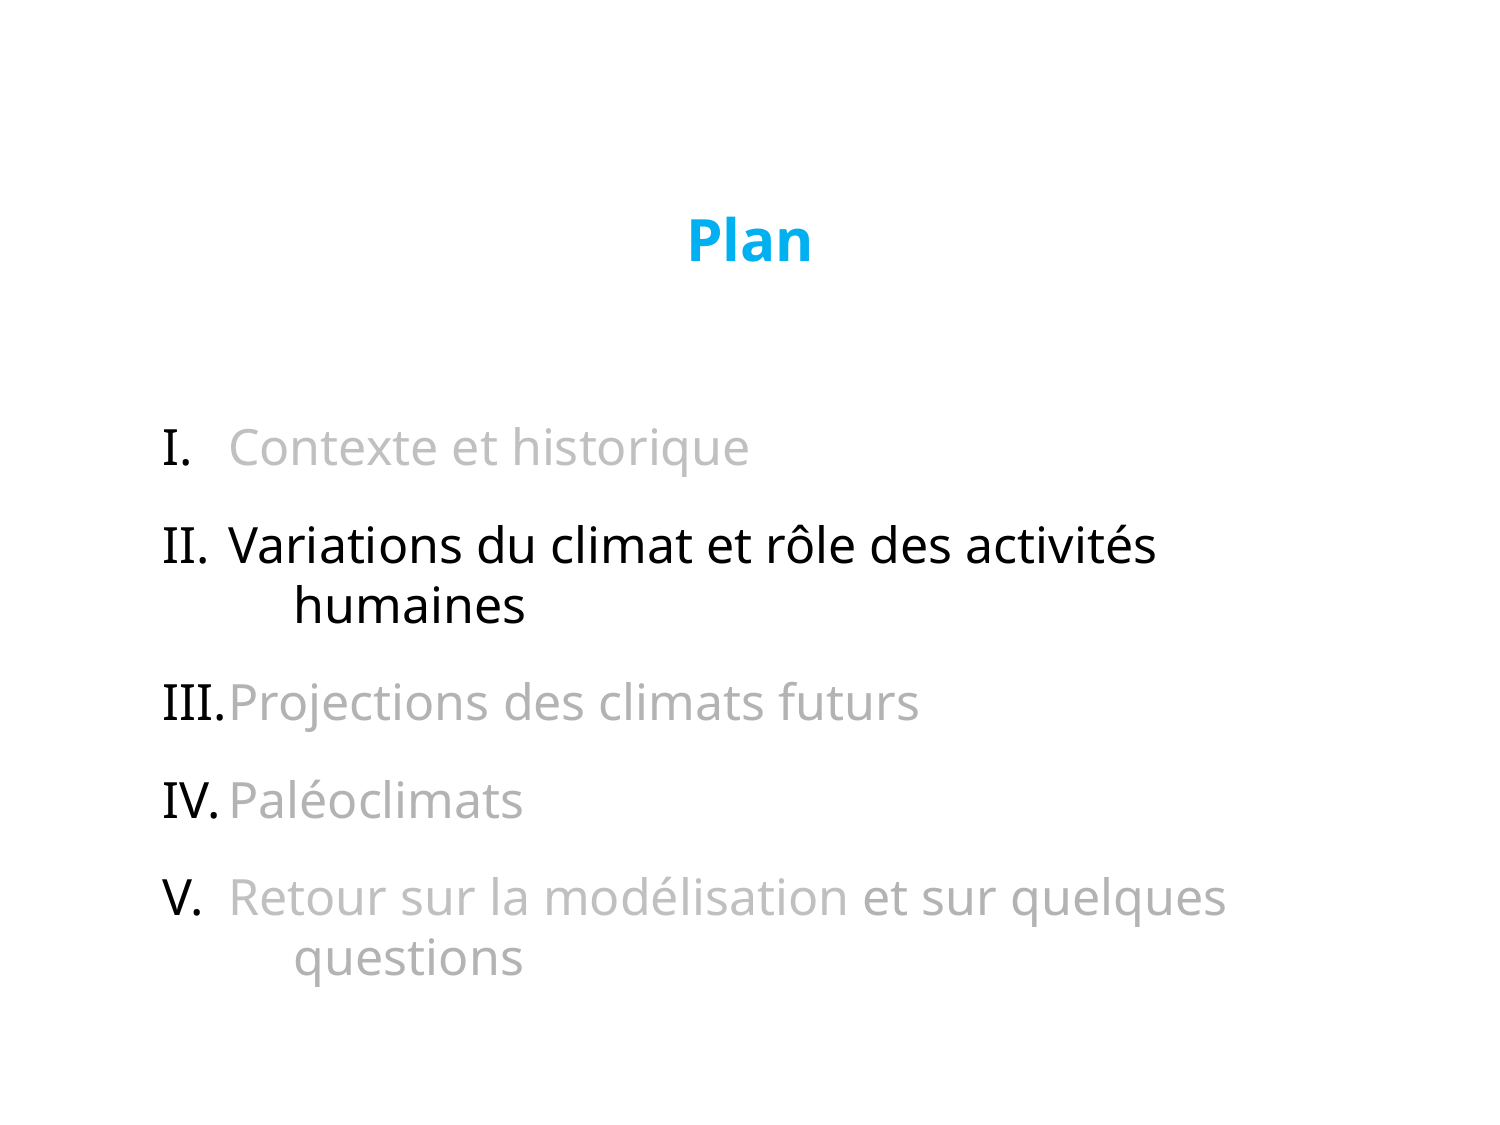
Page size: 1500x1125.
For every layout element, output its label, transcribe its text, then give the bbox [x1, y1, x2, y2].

text_box Contexte et historique Variations du climat et rôle des activités humaines Projections des climats futurs Paléoclimats Retour sur la modélisation et sur quelques questions [147, 408, 1365, 994]
text_box Plan [53, 199, 1447, 353]
